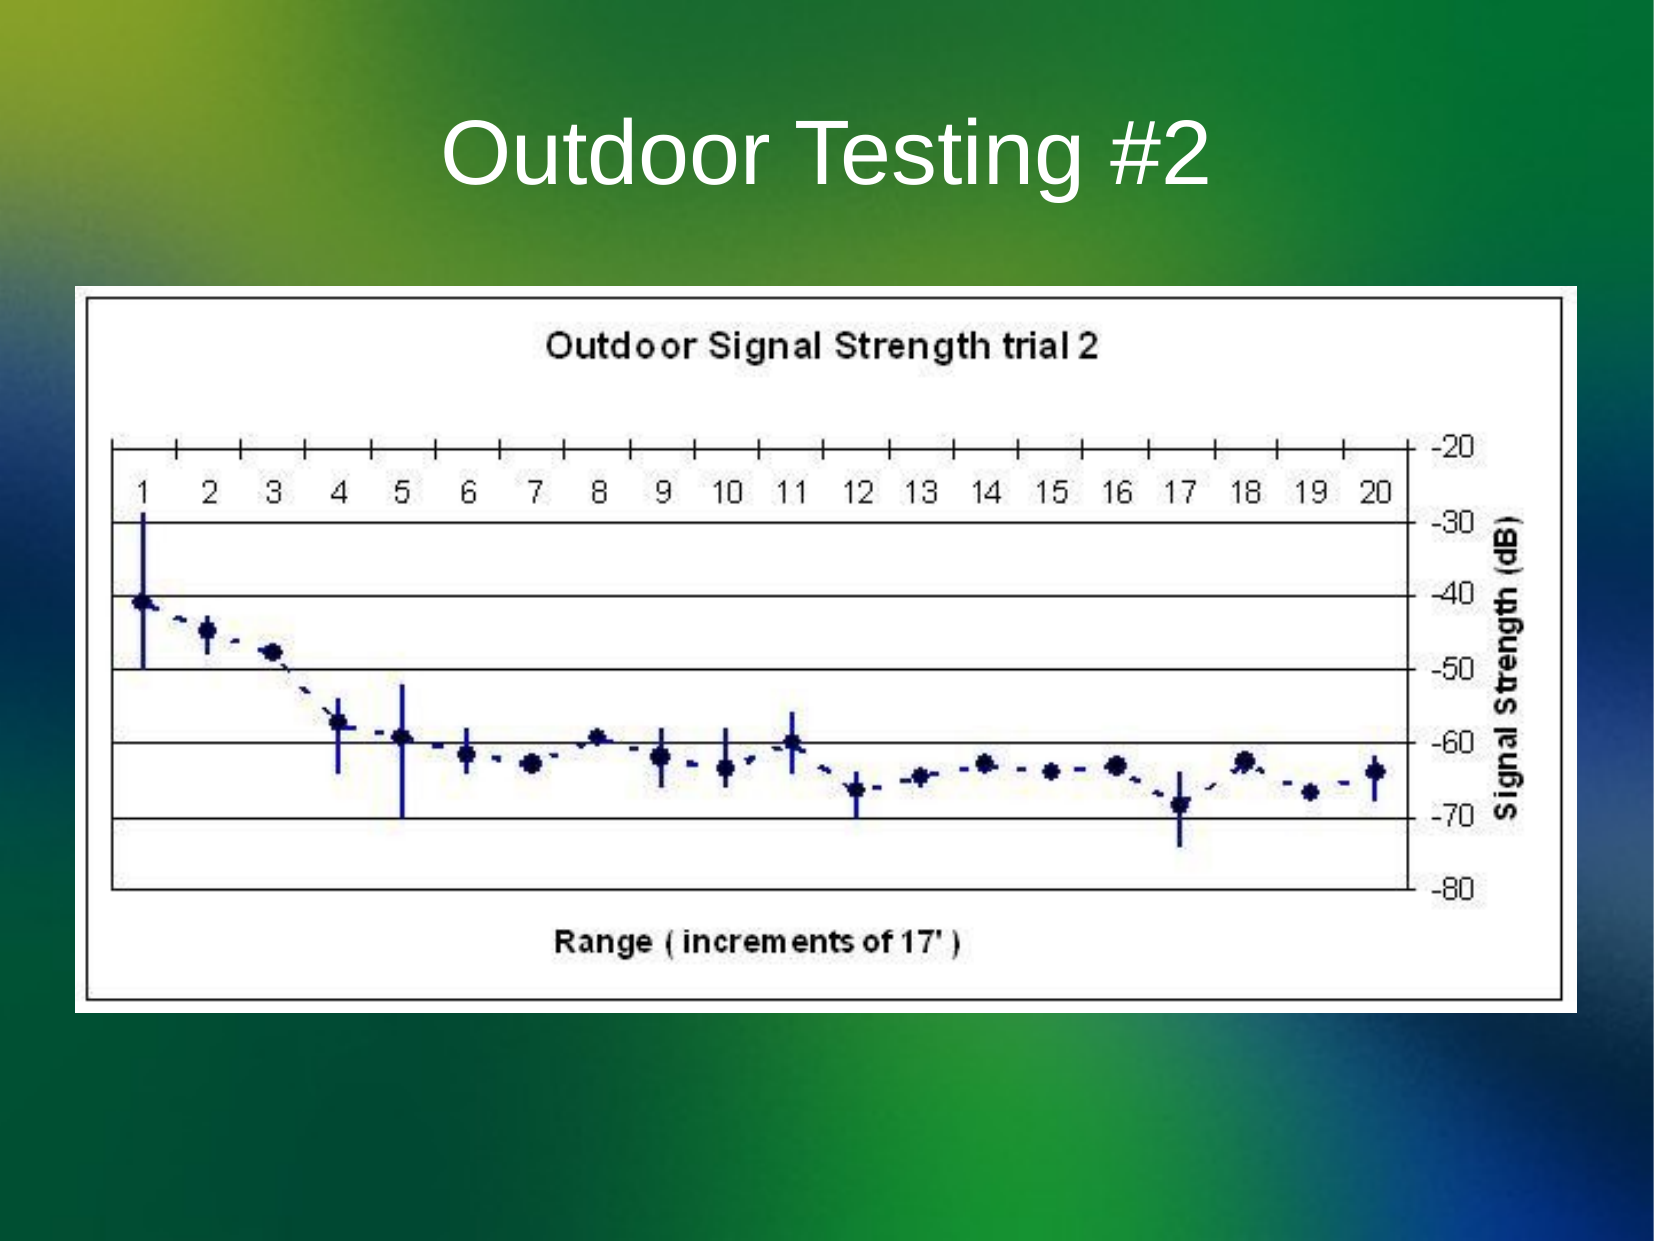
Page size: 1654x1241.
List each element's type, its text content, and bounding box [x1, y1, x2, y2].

title Outdoor Testing #2 [82, 56, 1571, 250]
picture [0, 0, 1654, 1241]
